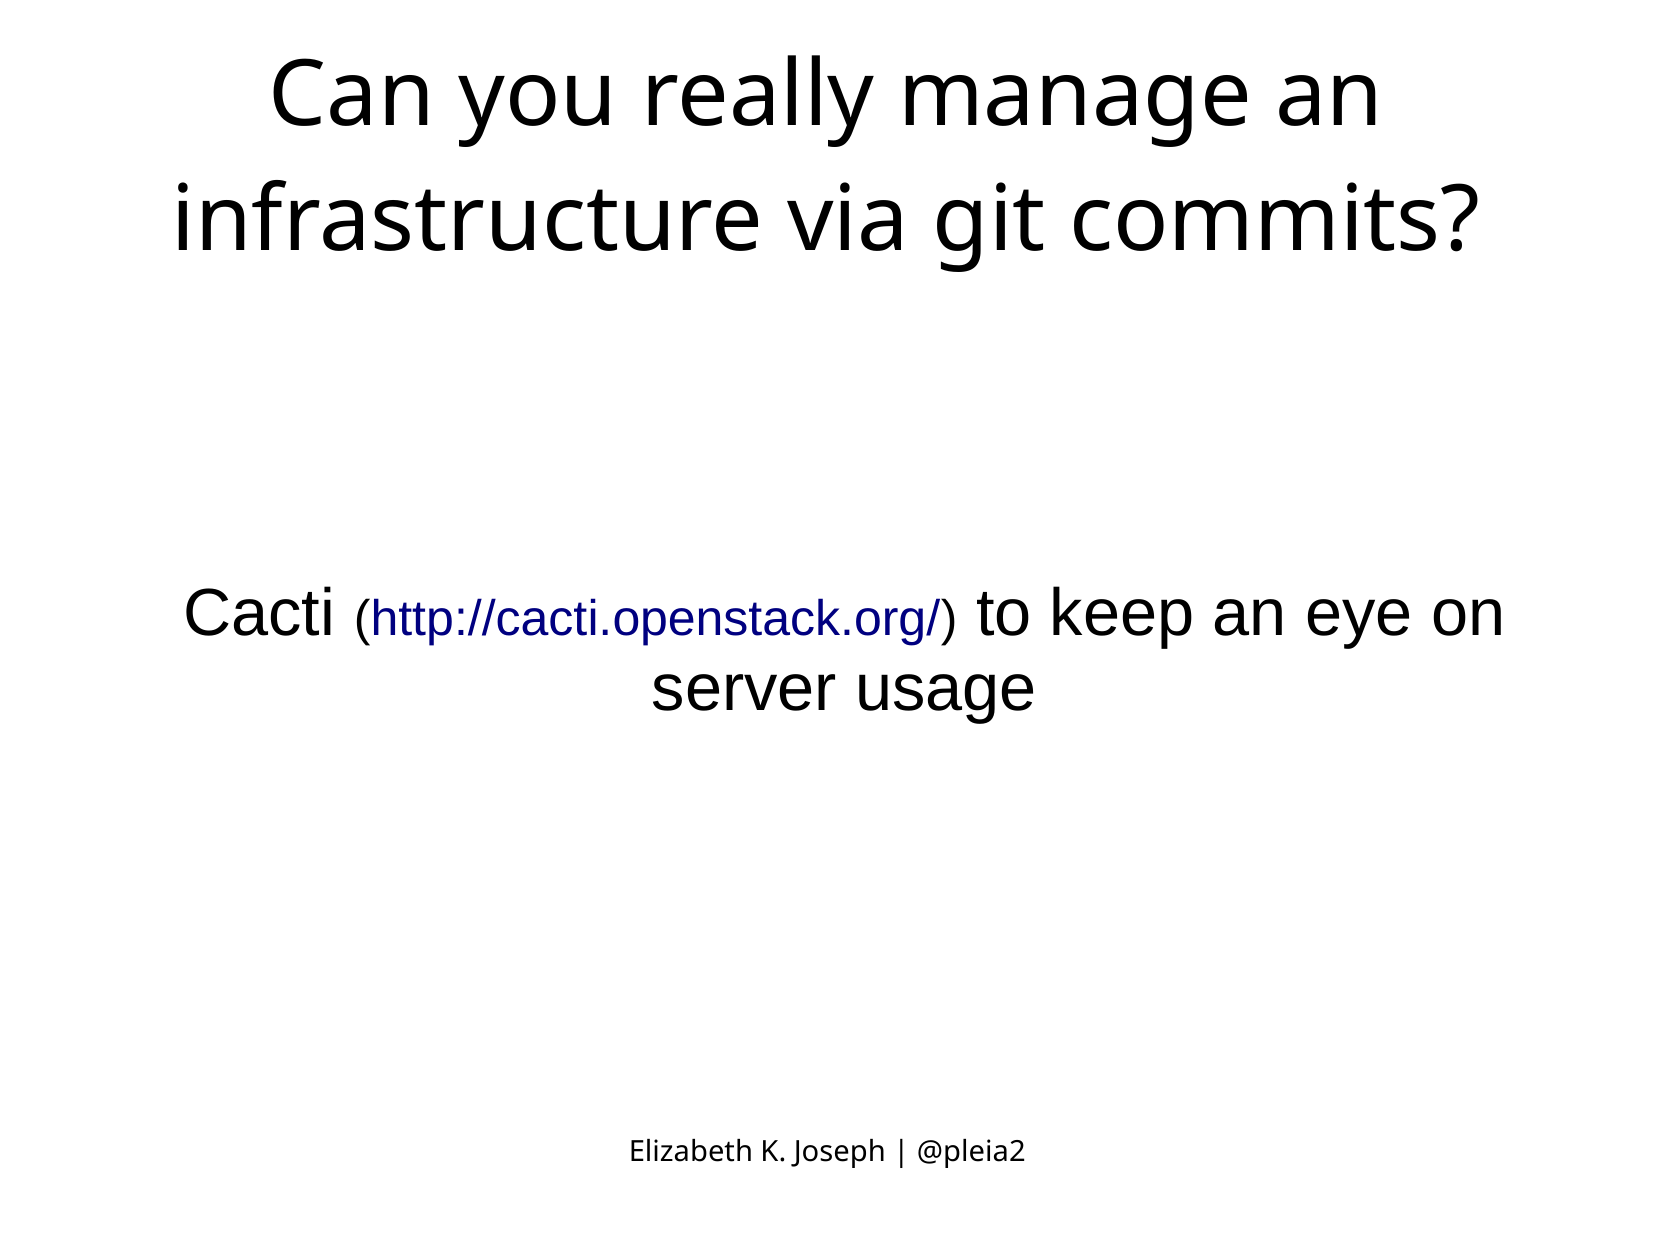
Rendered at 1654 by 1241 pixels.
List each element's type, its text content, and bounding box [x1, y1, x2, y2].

title Can you really manage an infrastructure via git commits? [82, 49, 1571, 257]
subtitle Cacti (http://cacti.openstack.org/) to keep an eye on server usage [82, 290, 1571, 1010]
